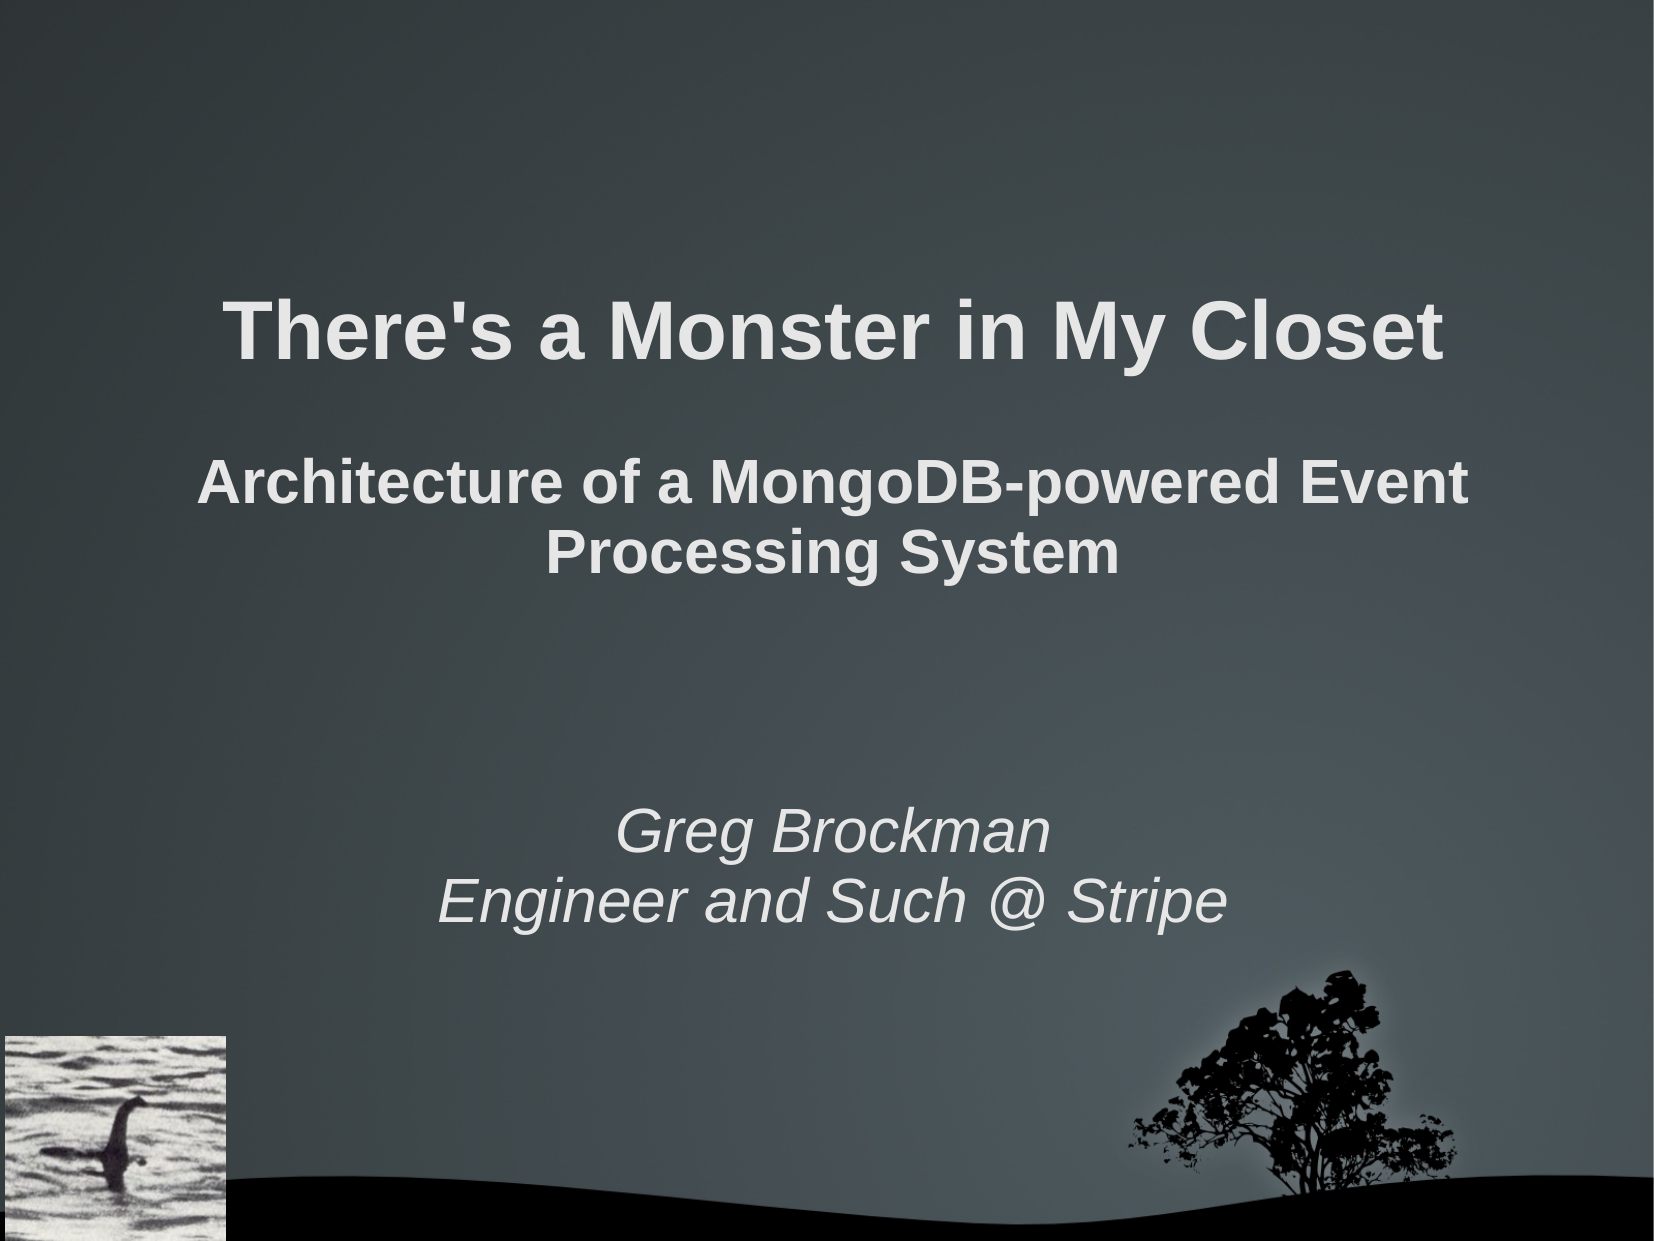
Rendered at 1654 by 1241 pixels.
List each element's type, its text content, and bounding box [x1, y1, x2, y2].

picture [0, 0, 1654, 1241]
title There's a Monster in My Closet Architecture of a MongoDB-powered Event Processing System Greg Brockman Engineer and Such @ Stripe [89, 284, 1578, 936]
